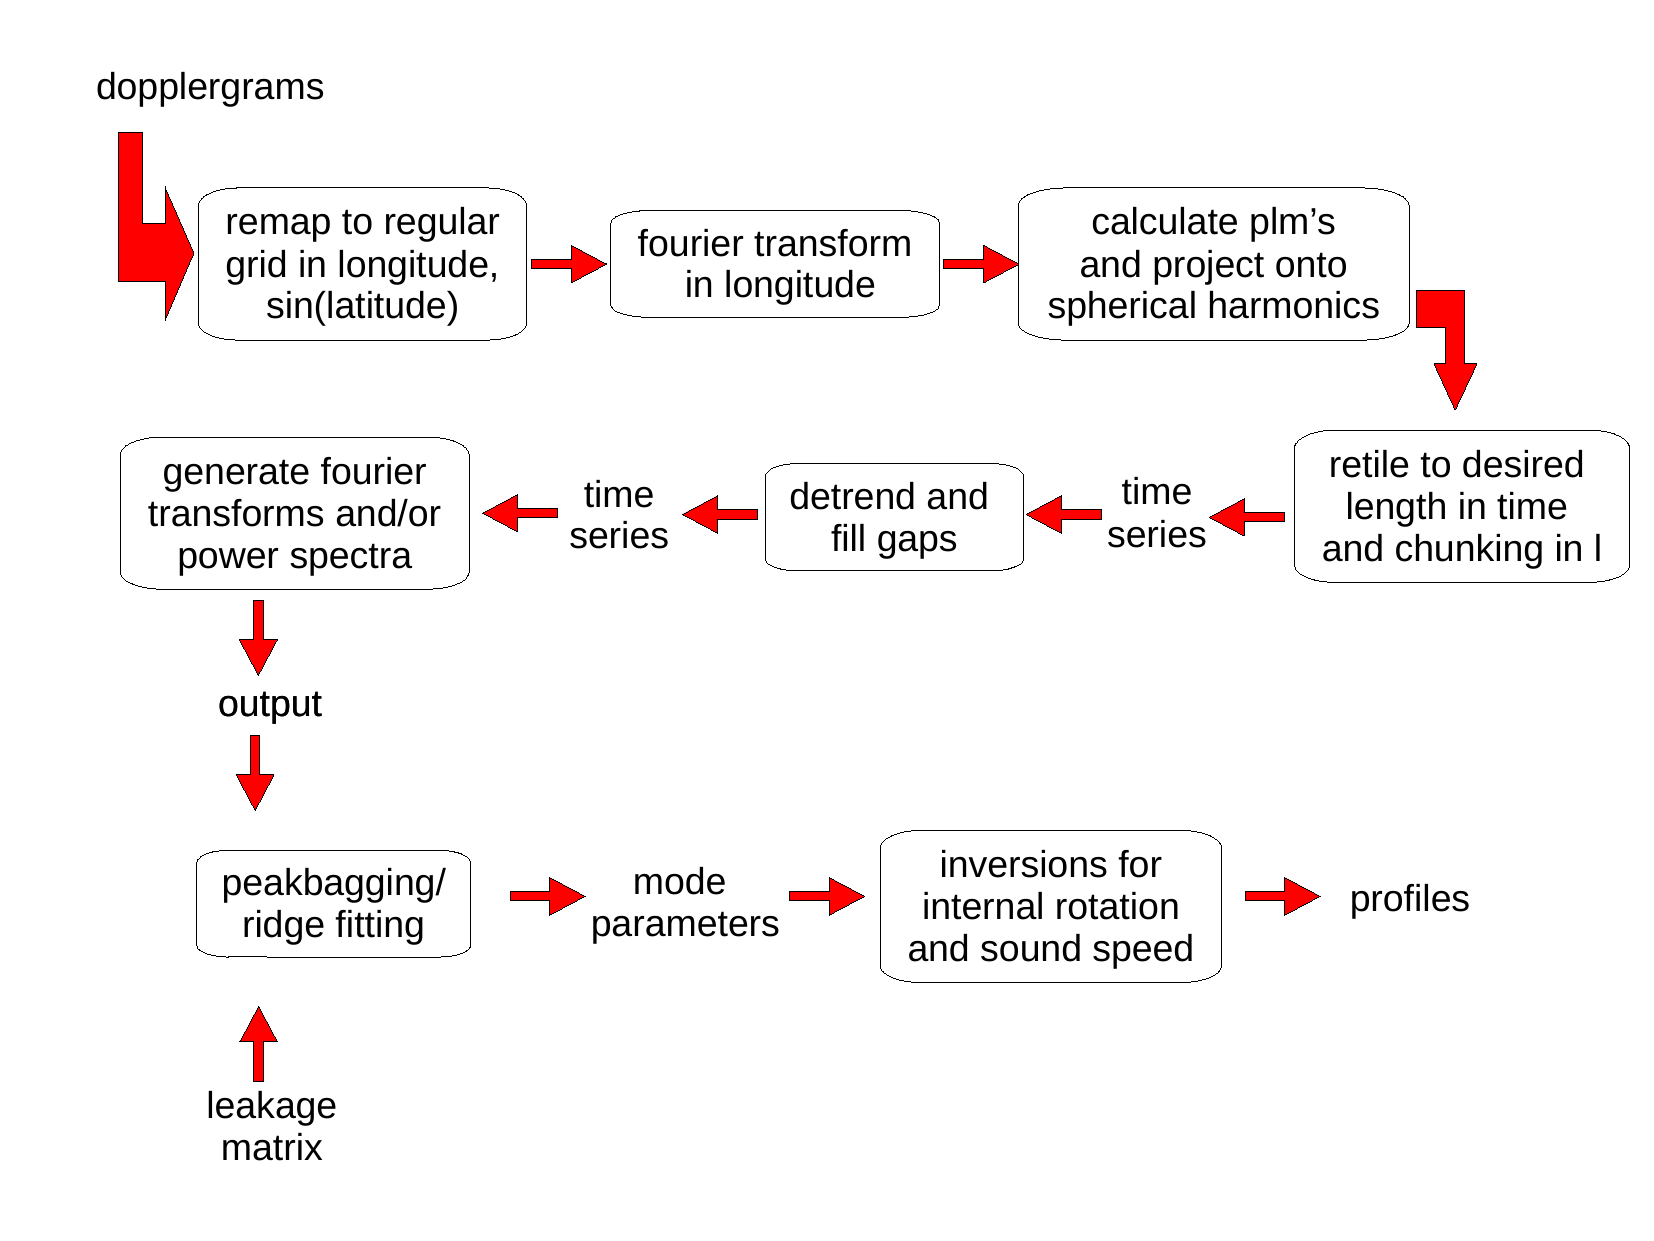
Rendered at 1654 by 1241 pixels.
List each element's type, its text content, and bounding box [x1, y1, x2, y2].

text_box calculate plm’s and project onto spherical harmonics [1018, 187, 1410, 341]
text_box [1245, 877, 1321, 916]
text_box mode parameters [576, 852, 796, 952]
text_box [510, 877, 586, 916]
text_box remap to regular grid in longitude, sin(latitude) [198, 187, 527, 341]
text_box [1416, 290, 1477, 410]
text_box [531, 245, 607, 283]
text_box dopplergrams [81, 57, 344, 115]
text_box peakbagging/ ridge fitting [196, 850, 471, 958]
text_box [943, 245, 1019, 283]
text_box [236, 736, 274, 811]
text_box [1026, 495, 1102, 534]
text_box [682, 495, 758, 534]
text_box time series [544, 465, 695, 579]
text_box [239, 1006, 278, 1077]
text_box fourier transform in longitude [610, 210, 940, 318]
text_box [239, 600, 278, 675]
text_box [118, 132, 194, 321]
text_box inversions for internal rotation and sound speed [880, 830, 1222, 983]
text_box time series [1082, 463, 1233, 577]
text_box [789, 877, 865, 916]
text_box profiles [1335, 870, 1486, 969]
text_box [1209, 498, 1285, 536]
text_box output [195, 675, 346, 736]
text_box detrend and fill gaps [765, 463, 1024, 571]
text_box leakage matrix [191, 1077, 353, 1177]
text_box retile to desired length in time and chunking in l [1294, 430, 1630, 583]
text_box generate fourier transforms and/or power spectra [120, 437, 470, 590]
text_box [482, 494, 558, 532]
